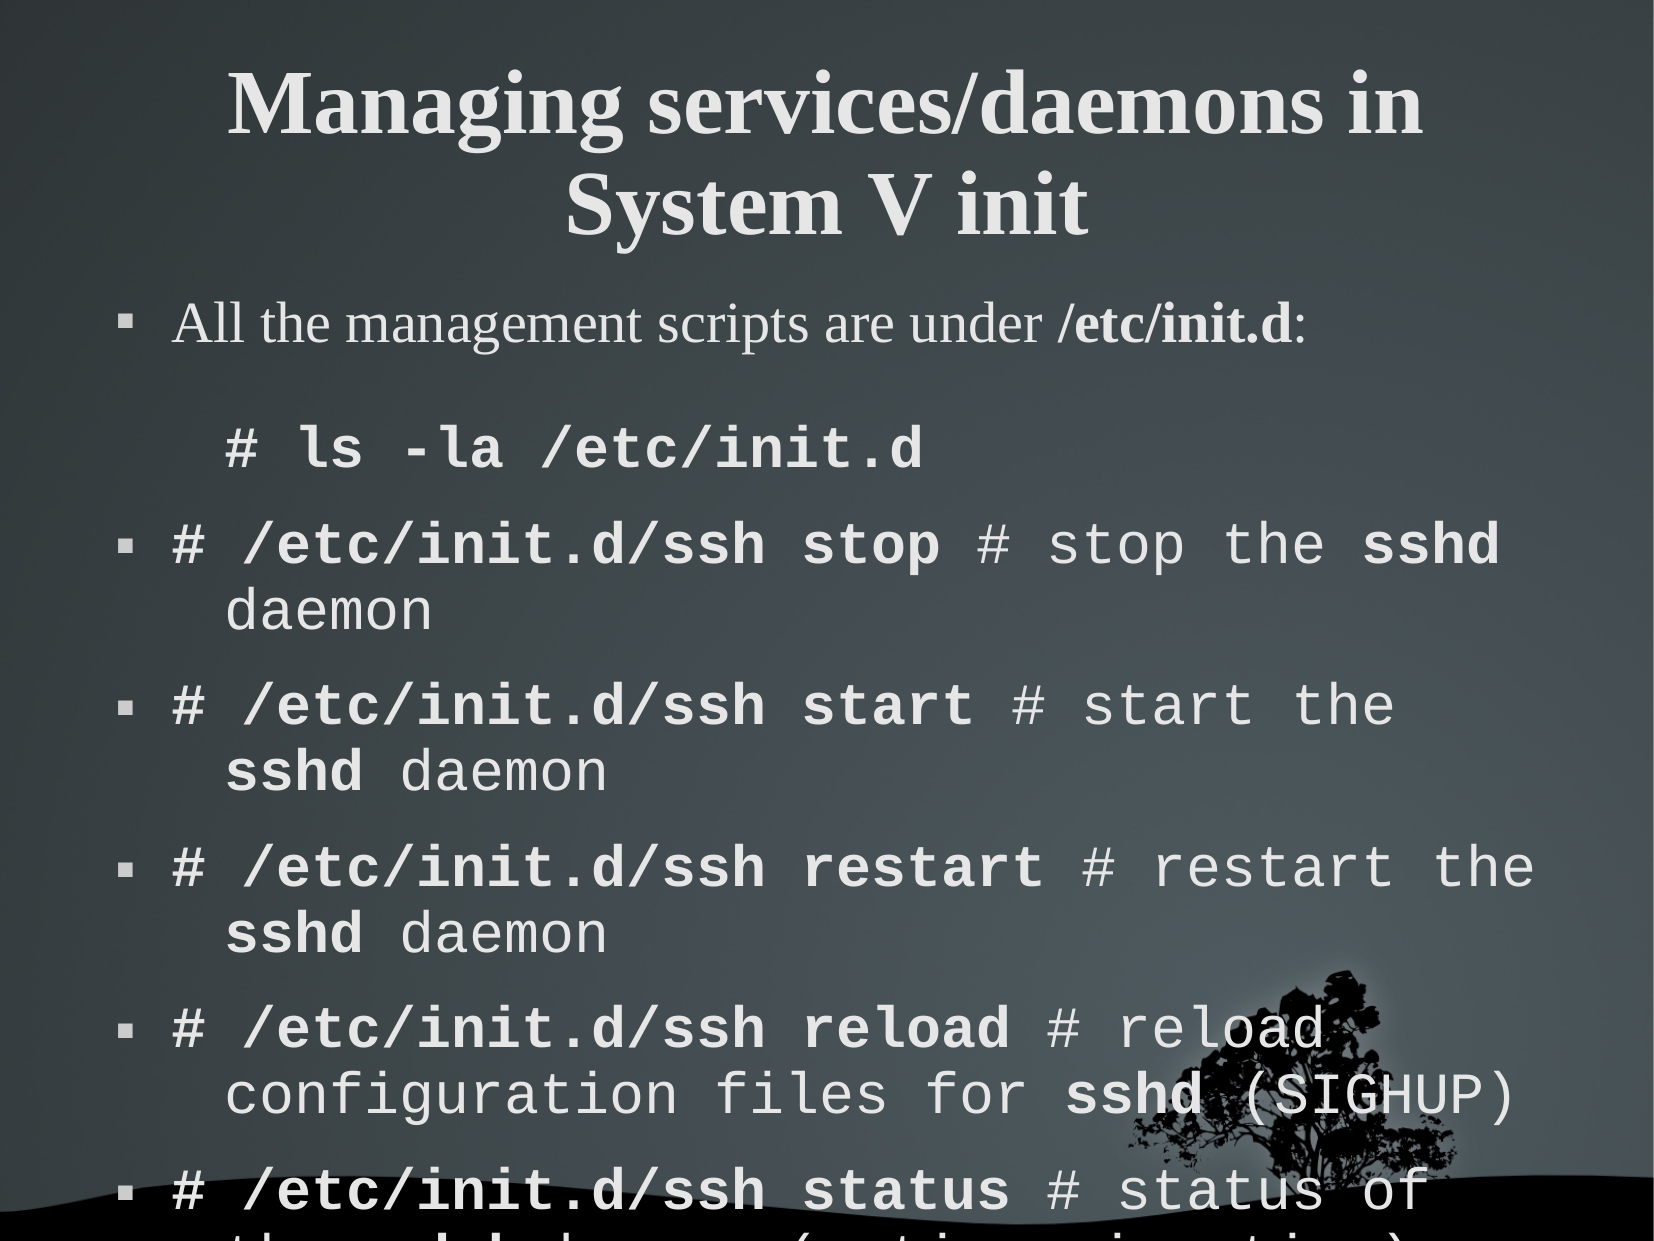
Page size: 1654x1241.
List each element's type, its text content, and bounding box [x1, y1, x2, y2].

title Managing services/daemons in System V init [82, 33, 1571, 273]
picture [0, 0, 1654, 1241]
list All the management scripts are under /etc/init.d: # ls -la /etc/init.d # /etc/init.d/ssh stop # stop the sshd daemon # /etc/init.d/ssh start # start the sshd daemon # /etc/init.d/ssh restart # restart the sshd daemon # /etc/init.d/ssh reload # reload configuration files for sshd (SIGHUP) # /etc/init.d/ssh status # status of the sshd daemon (active, inactive) [82, 290, 1571, 1187]
